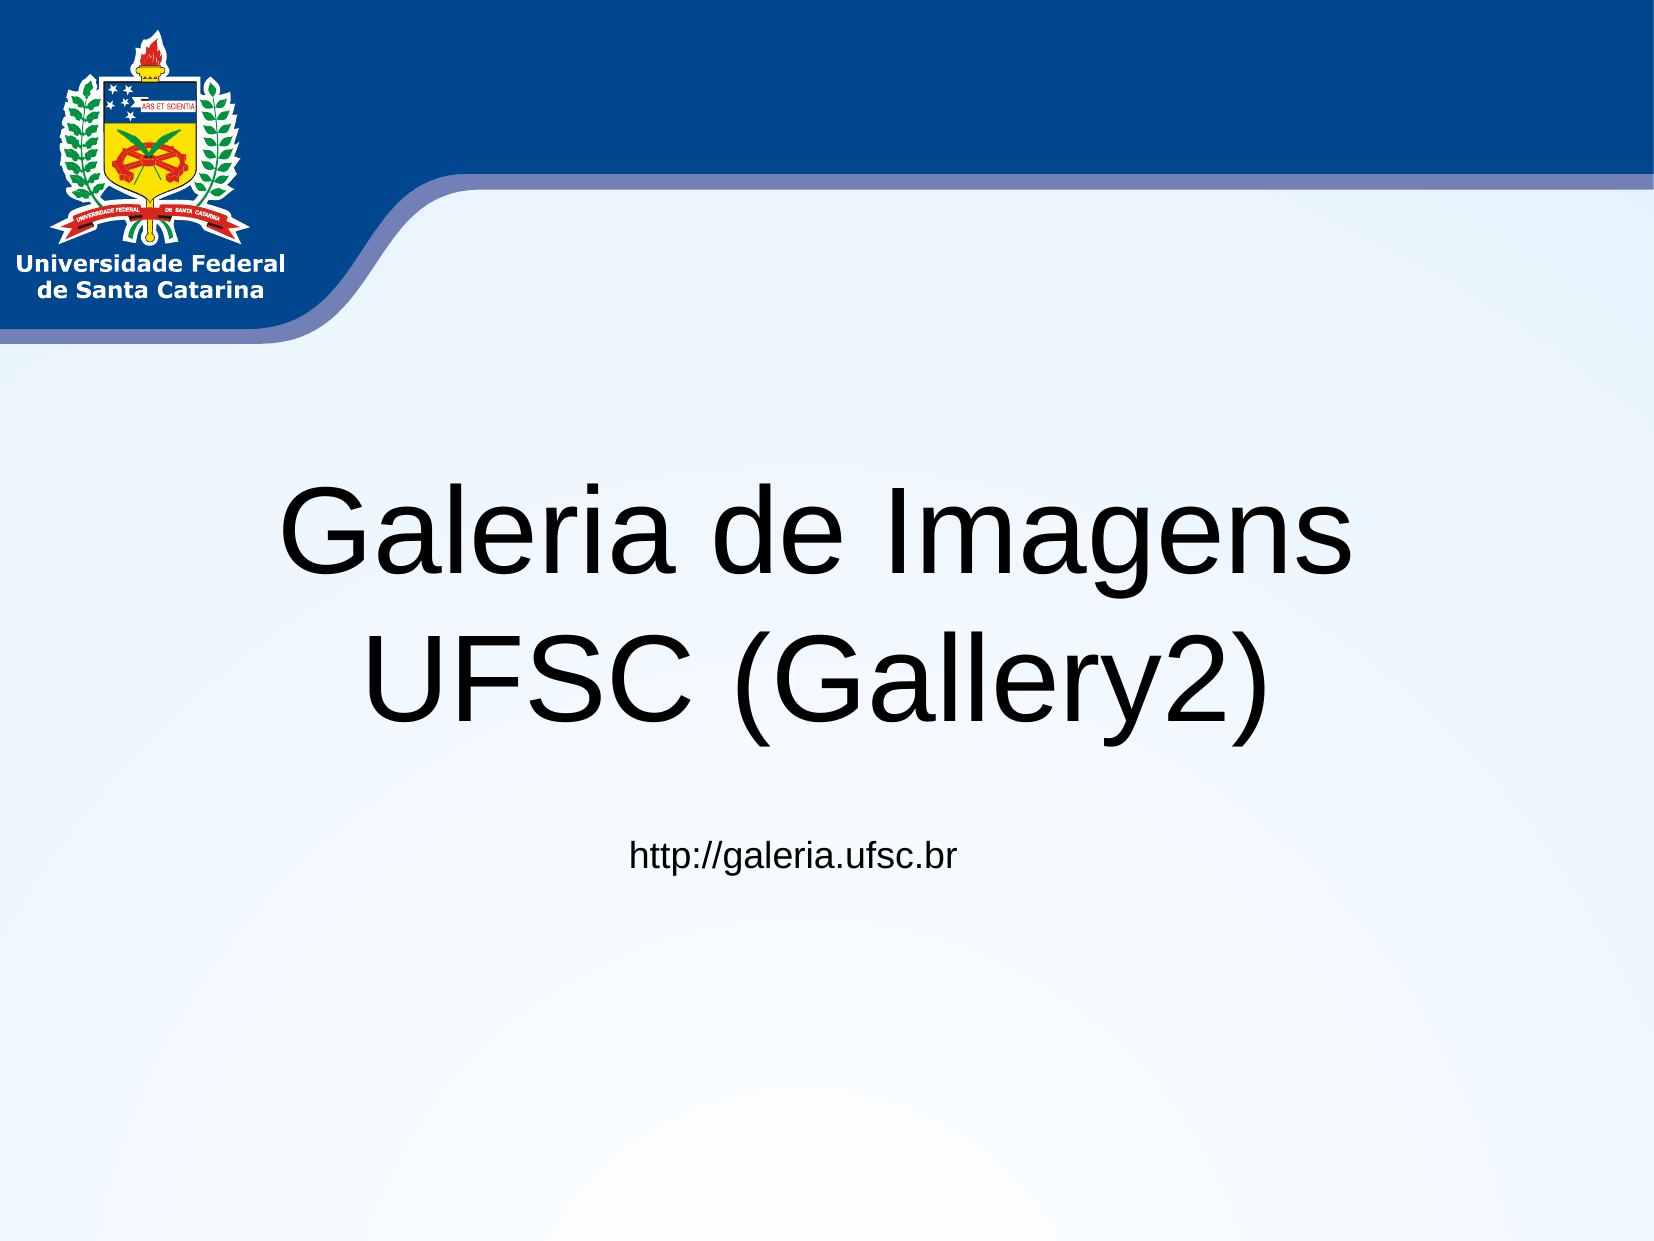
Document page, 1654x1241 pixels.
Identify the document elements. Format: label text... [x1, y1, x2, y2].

text_box http://galeria.ufsc.br [614, 826, 1036, 886]
title Galeria de Imagens UFSC (Gallery2) [117, 375, 1517, 821]
